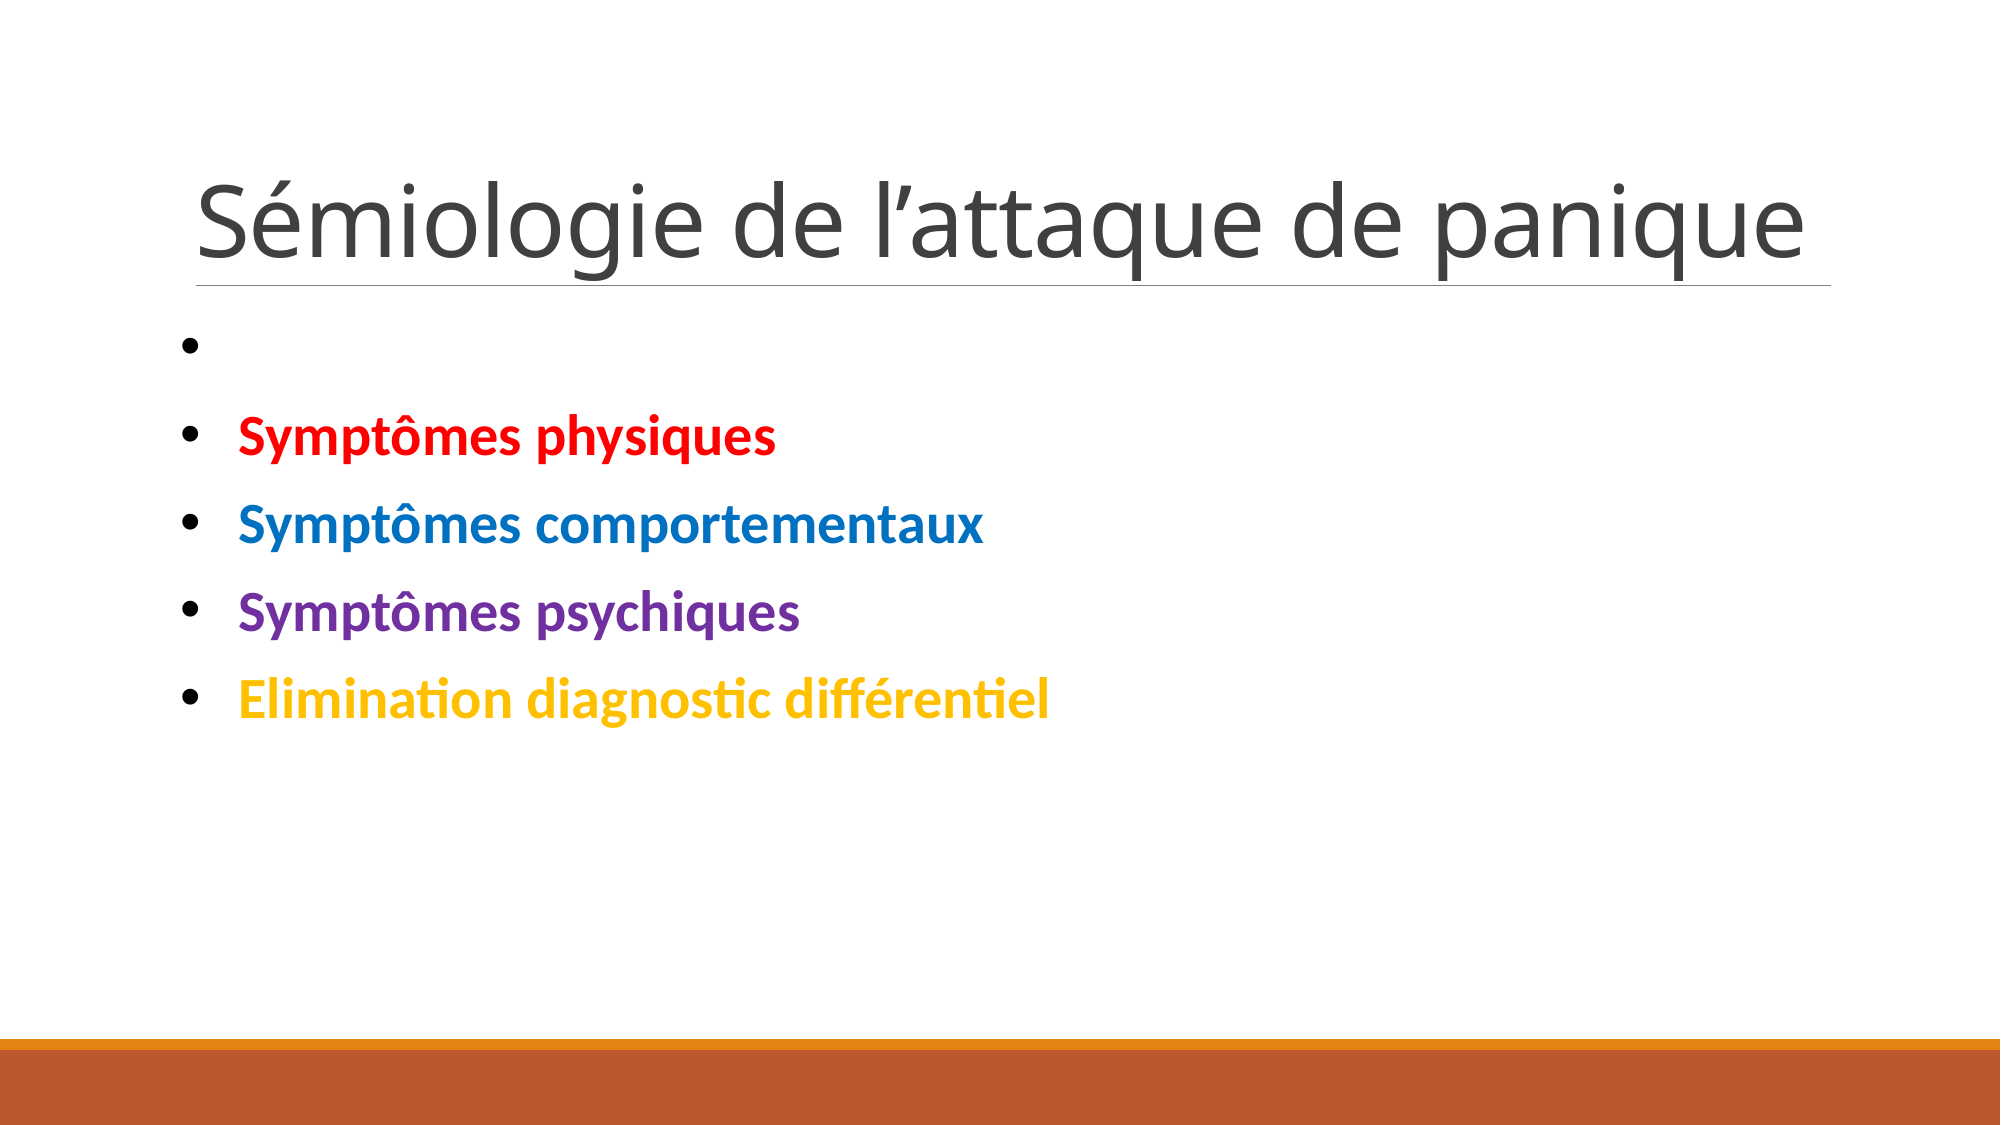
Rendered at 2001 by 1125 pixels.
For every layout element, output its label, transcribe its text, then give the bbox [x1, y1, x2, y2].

title Sémiologie de l’attaque de panique [180, 47, 1831, 286]
list Symptômes physiques Symptômes comportementaux Symptômes psychiques Elimination diagnostic différentiel [180, 302, 1831, 963]
